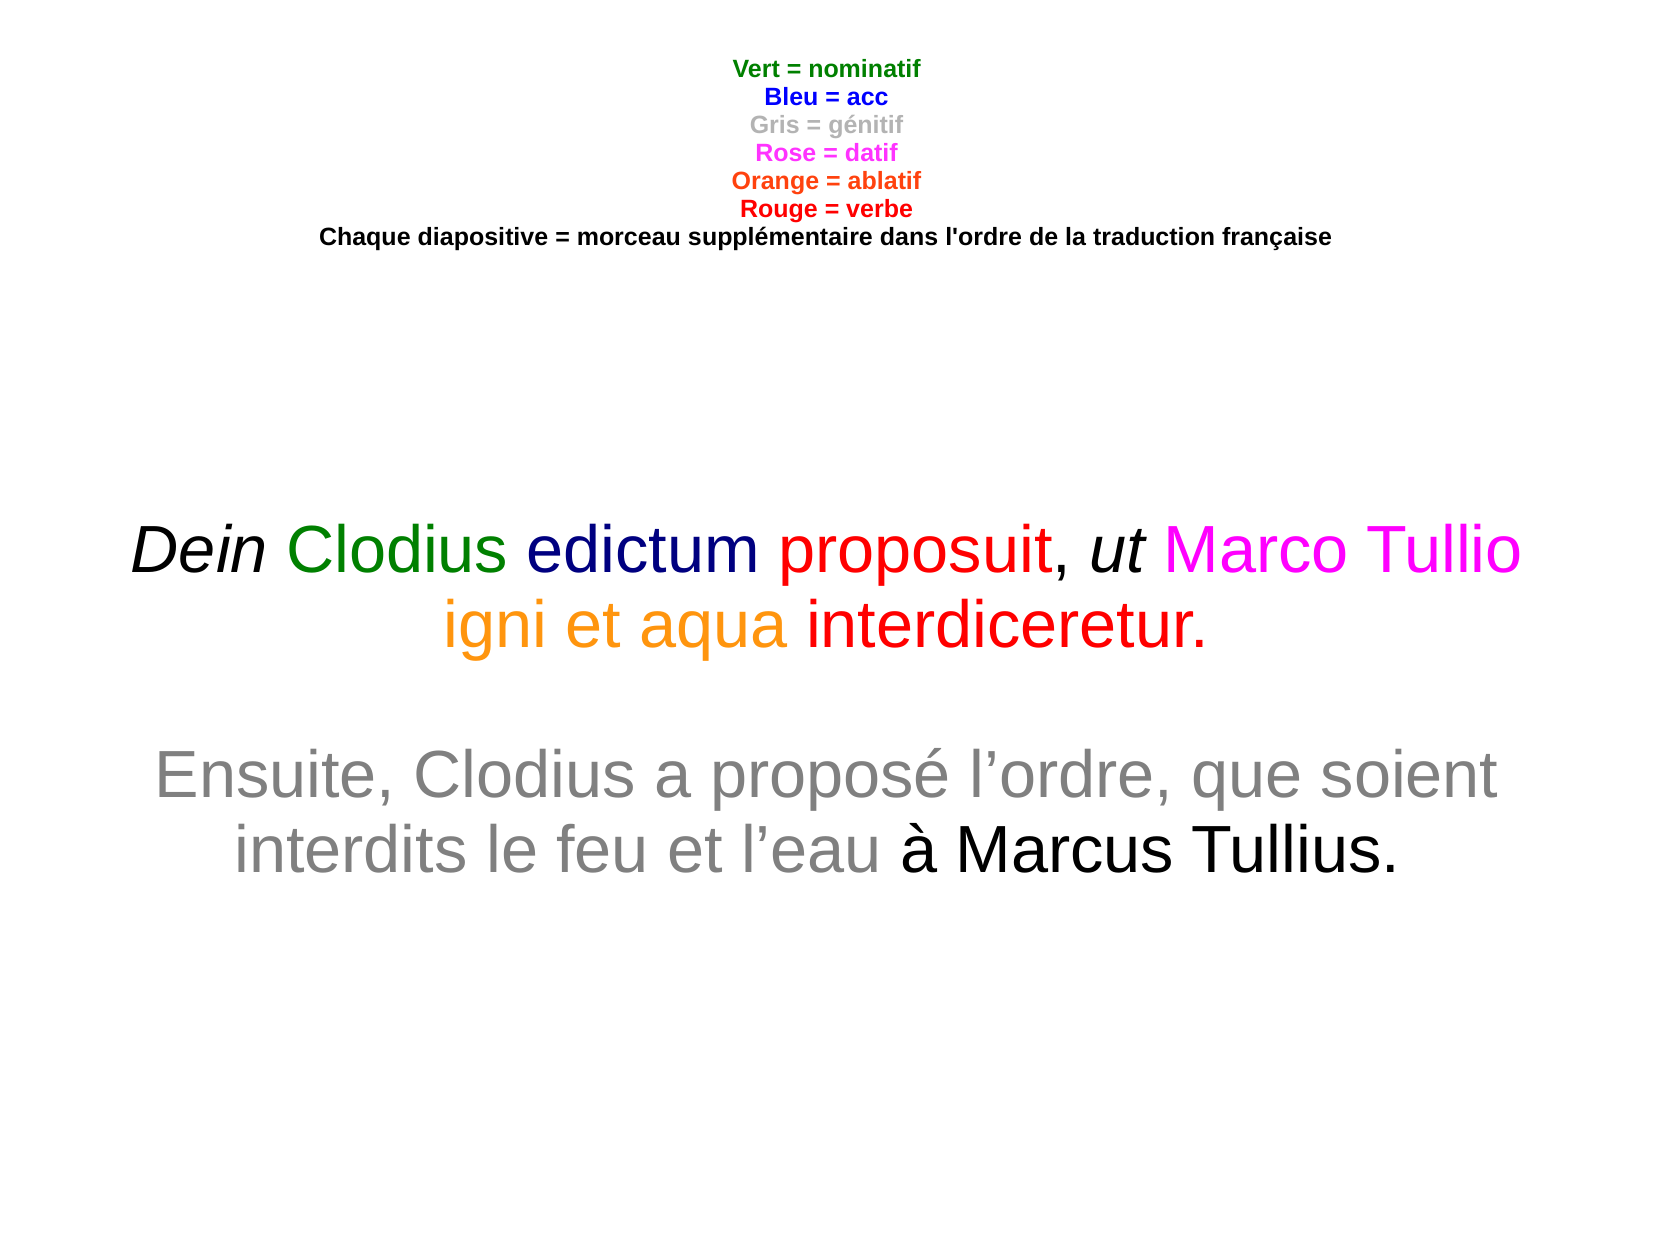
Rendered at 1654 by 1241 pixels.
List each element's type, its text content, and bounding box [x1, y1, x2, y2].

subtitle Dein Clodius edictum proposuit, ut Marco Tullio igni et aqua interdiceretur. Ensuite, Clodius a proposé l’ordre, que soient interdits le feu et l’eau à Marcus Tullius. [82, 290, 1571, 1109]
title Vert = nominatif Bleu = acc Gris = génitif Rose = datif Orange = ablatif Rouge = verbe Chaque diapositive = morceau supplémentaire dans l'ordre de la traduction française [82, 49, 1571, 257]
